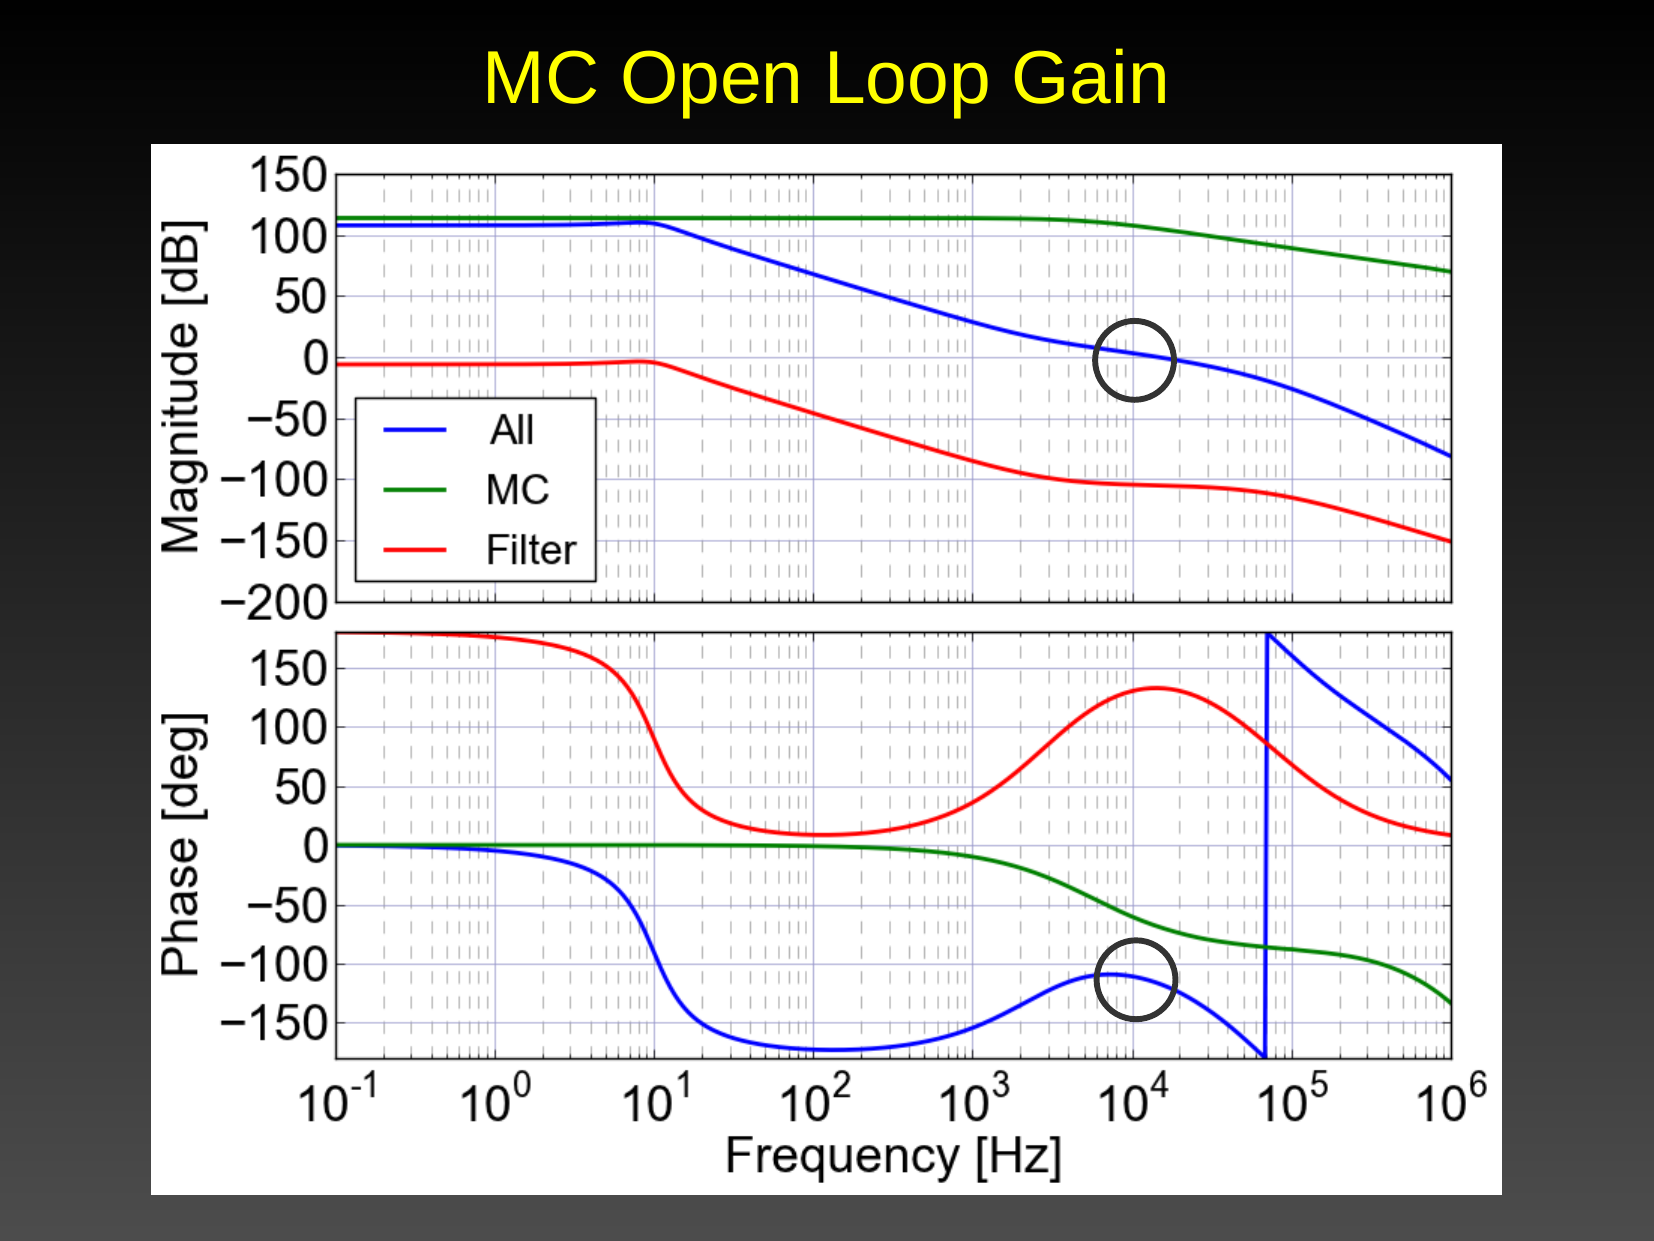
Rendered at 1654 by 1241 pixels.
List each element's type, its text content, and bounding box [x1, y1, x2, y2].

picture [151, 144, 1502, 1195]
text_box MC Open Loop Gain [467, 28, 1186, 127]
